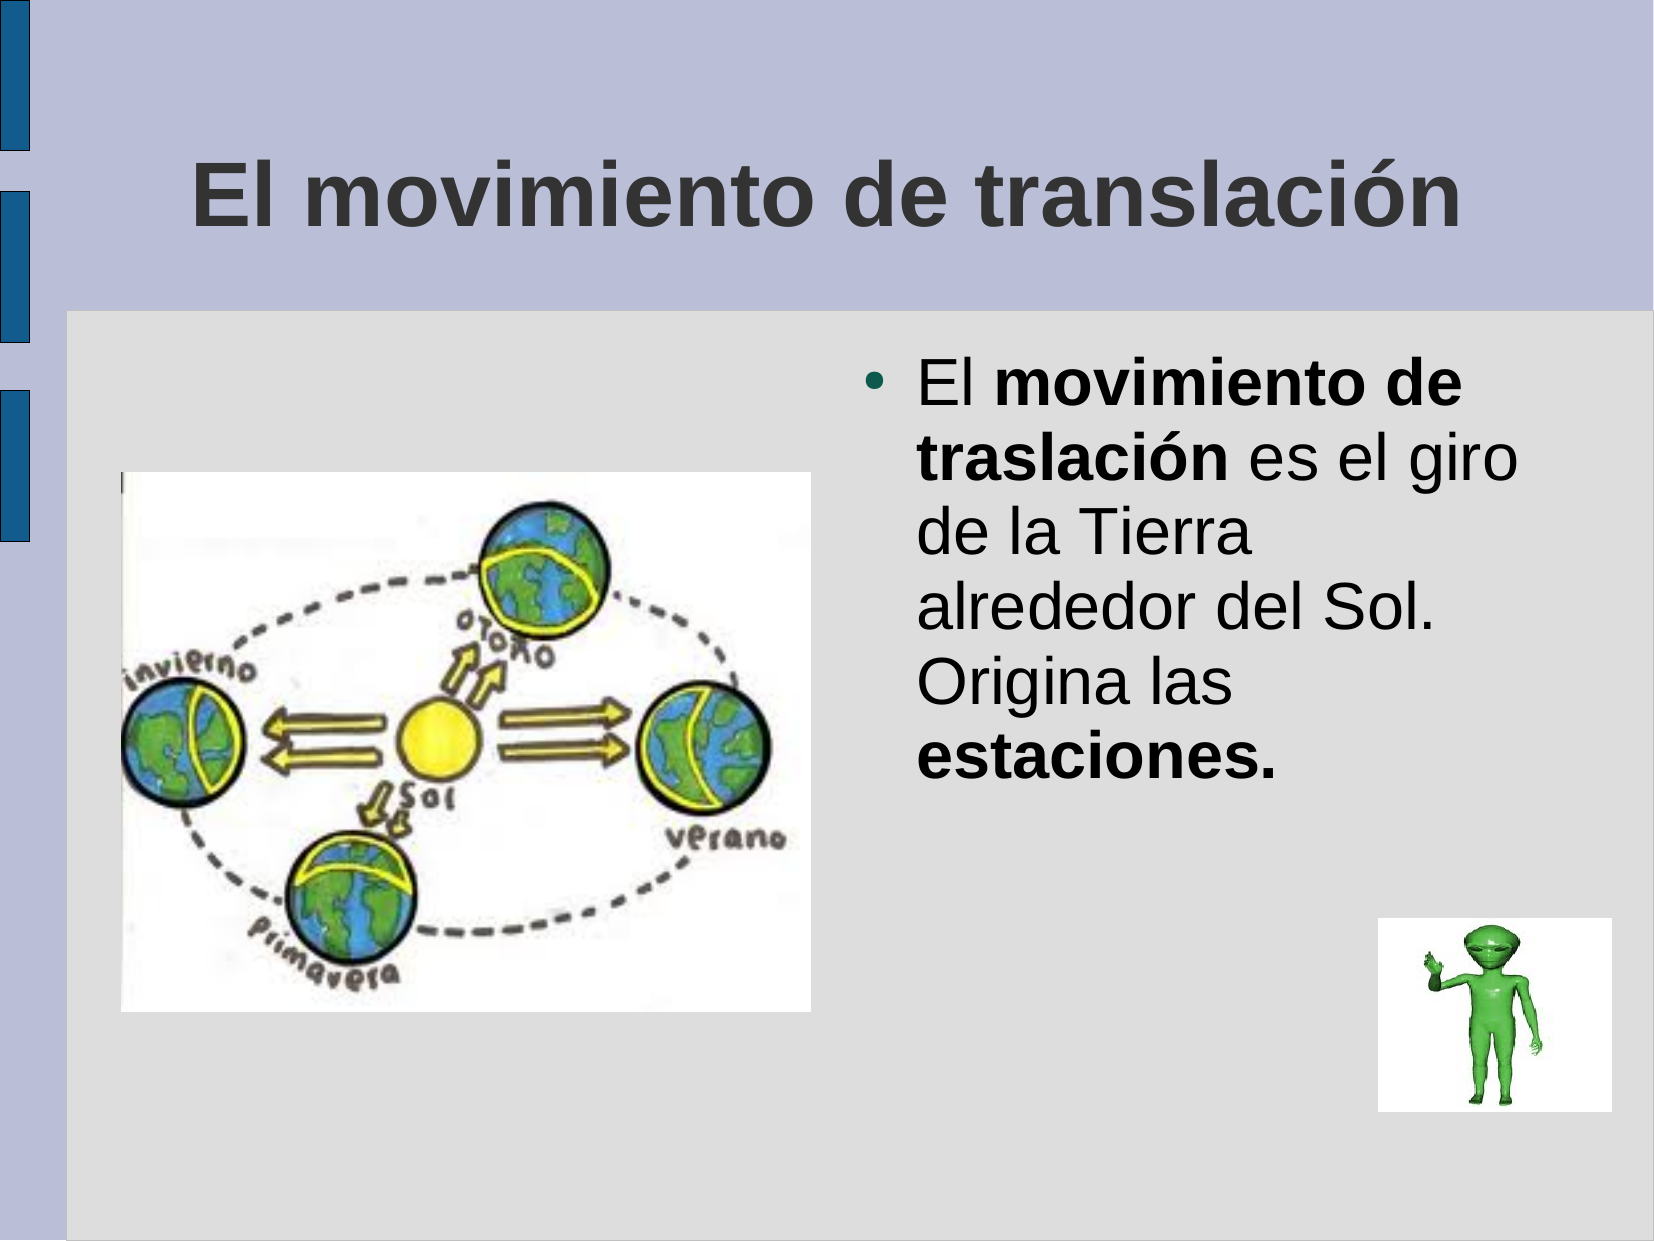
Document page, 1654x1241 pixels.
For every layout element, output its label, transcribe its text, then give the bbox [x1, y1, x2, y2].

picture [121, 472, 811, 1012]
list El movimiento de traslación es el giro de la Tierra alrededor del Sol. Origina las estaciones. [845, 344, 1535, 1164]
title El movimiento de translación [121, 91, 1534, 299]
picture [1378, 918, 1612, 1112]
